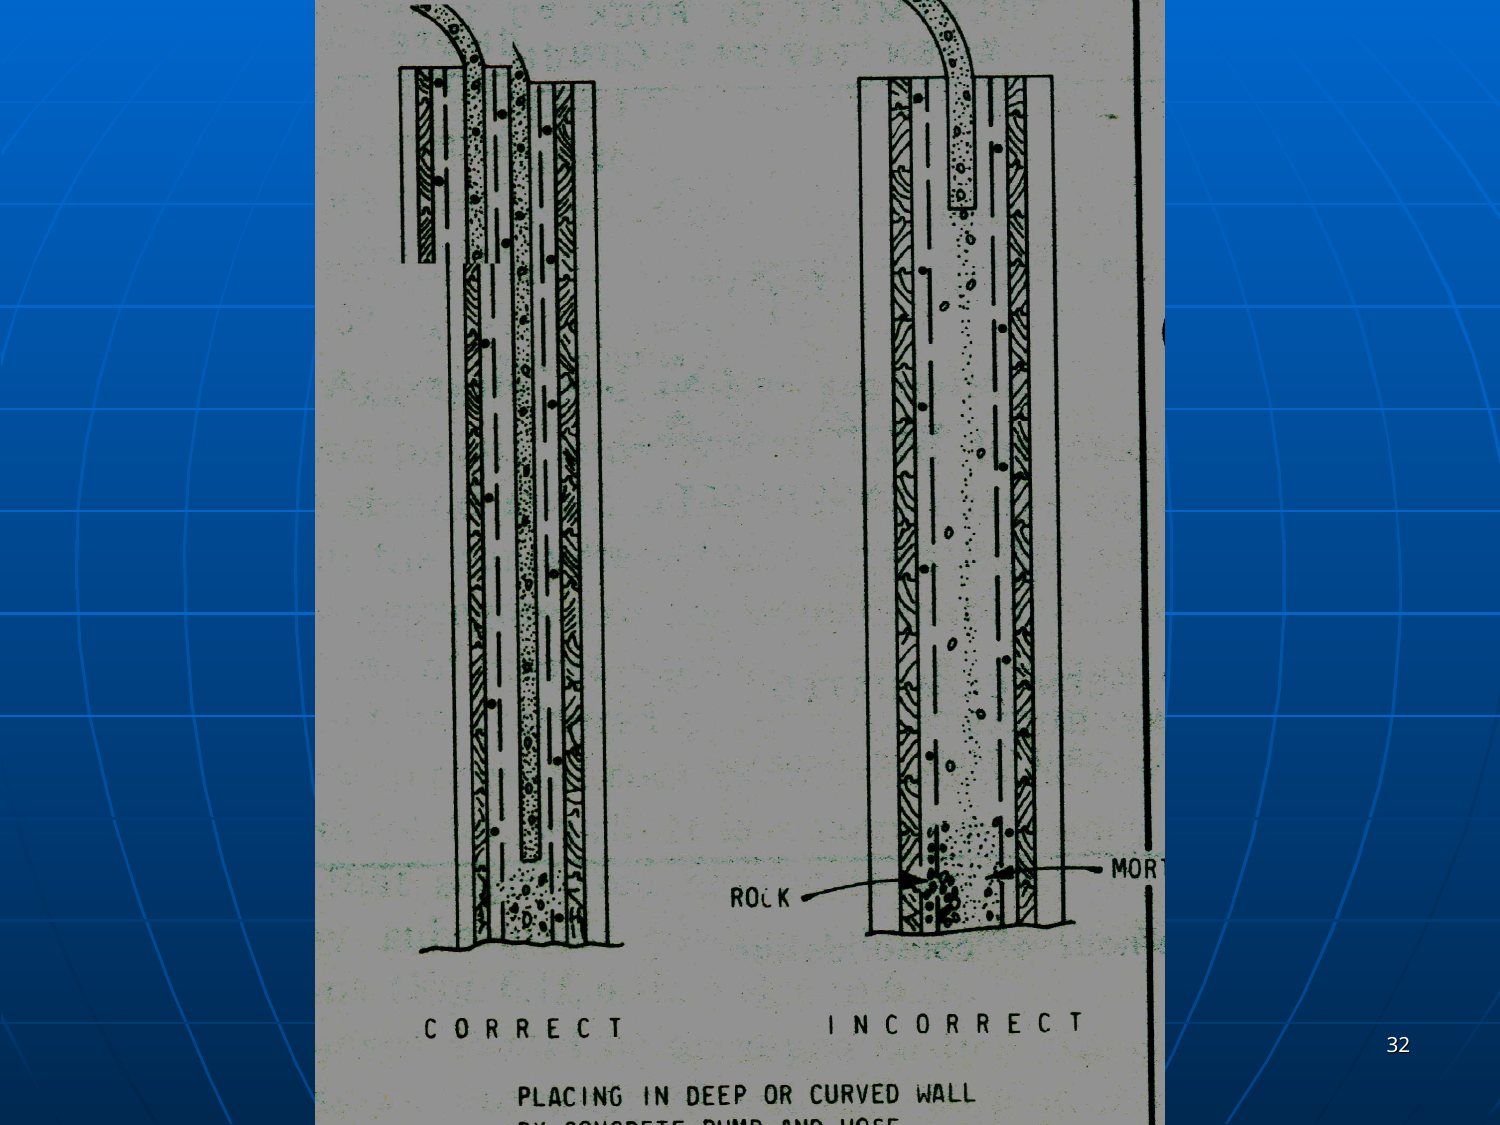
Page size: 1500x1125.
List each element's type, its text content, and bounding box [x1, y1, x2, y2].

chart [315, 0, 1165, 1125]
text_box <編號> [1165, 1024, 1426, 1100]
